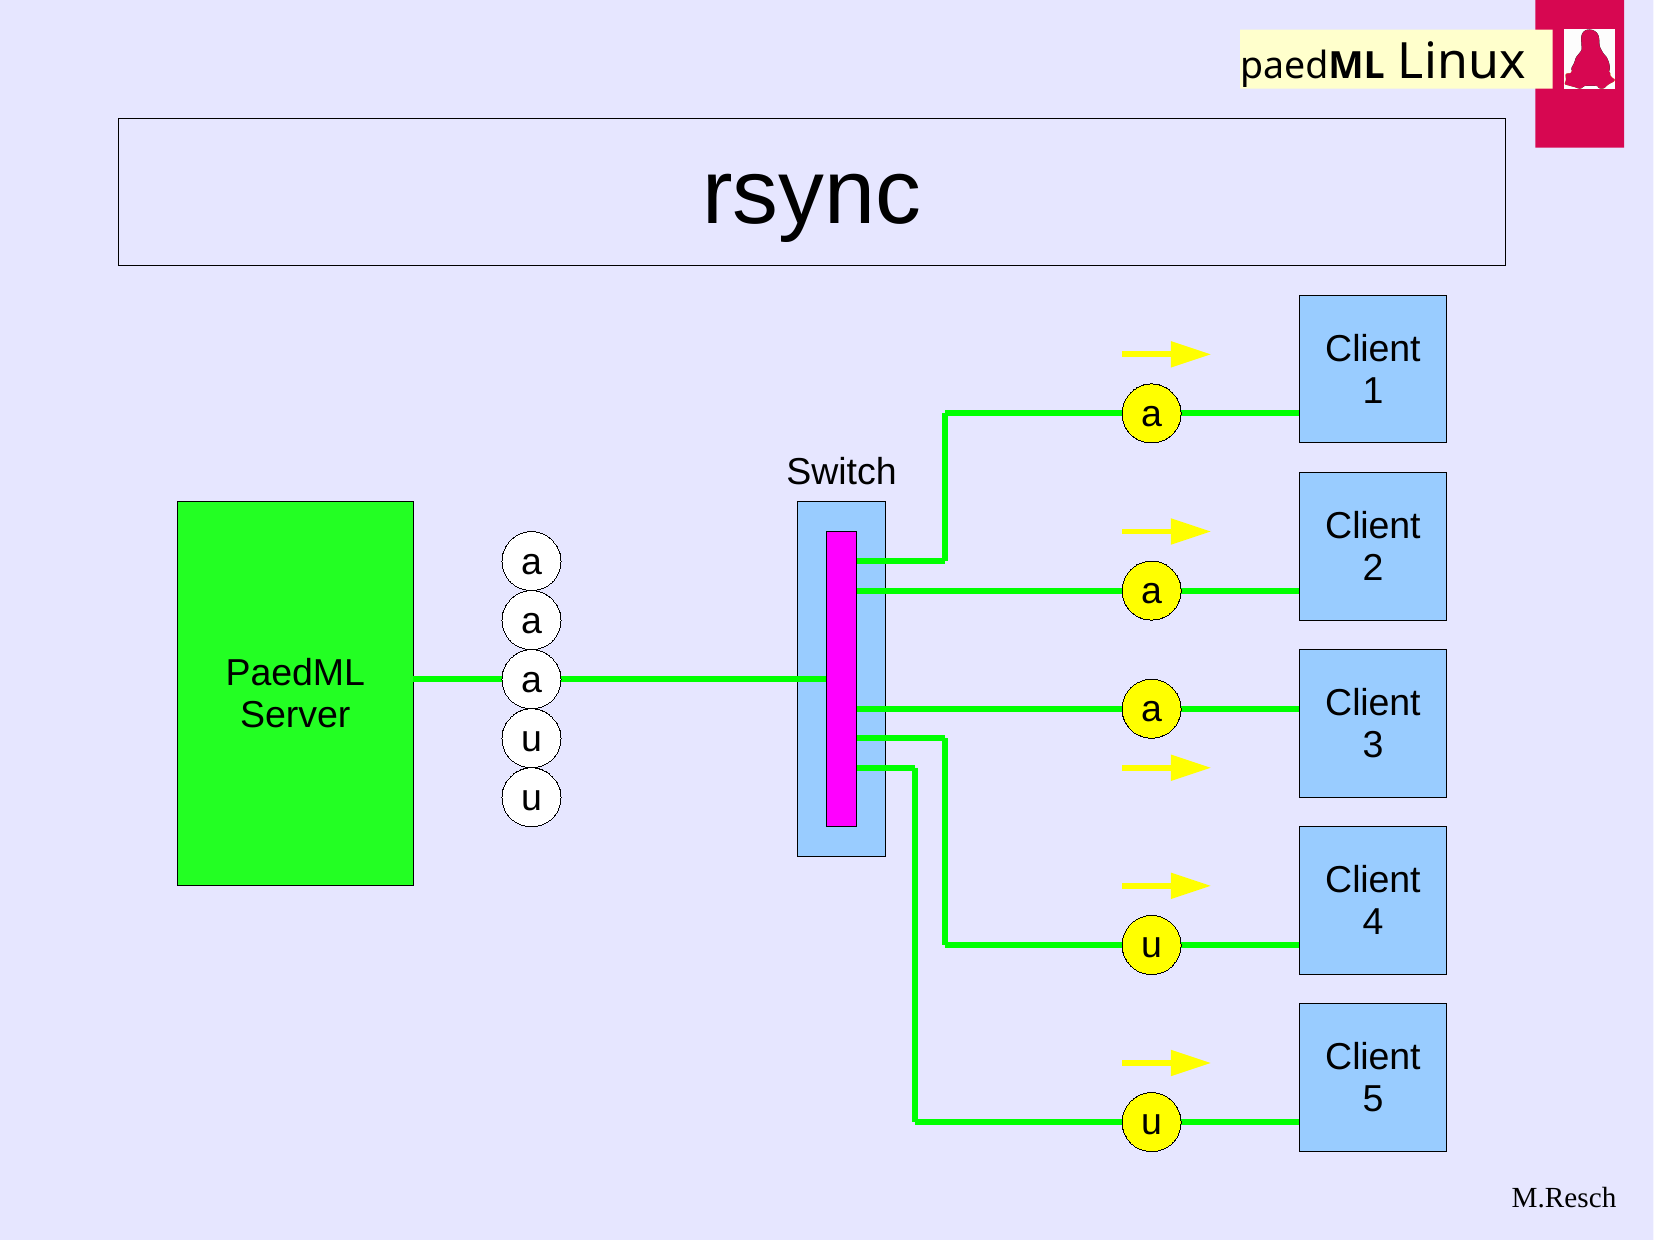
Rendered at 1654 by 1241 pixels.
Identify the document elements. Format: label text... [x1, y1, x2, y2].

text_box a [1122, 383, 1182, 443]
text_box u [1122, 1092, 1182, 1152]
text_box a [1122, 561, 1182, 621]
text_box Client 5 [1299, 1003, 1447, 1152]
text_box a [501, 650, 562, 709]
text_box a [501, 531, 562, 591]
text_box u [501, 708, 562, 768]
text_box Client 1 [1299, 295, 1447, 443]
text_box Switch [767, 442, 916, 500]
text_box a [501, 591, 562, 650]
text_box Client 4 [1299, 826, 1447, 975]
text_box u [1122, 915, 1182, 975]
text_box u [501, 768, 562, 827]
text_box Client 2 [1299, 472, 1447, 621]
title rsync [118, 118, 1506, 266]
text_box a [1122, 679, 1182, 739]
text_box PaedML Server [177, 501, 414, 886]
text_box Client 3 [1299, 649, 1447, 798]
text_box [797, 501, 886, 857]
